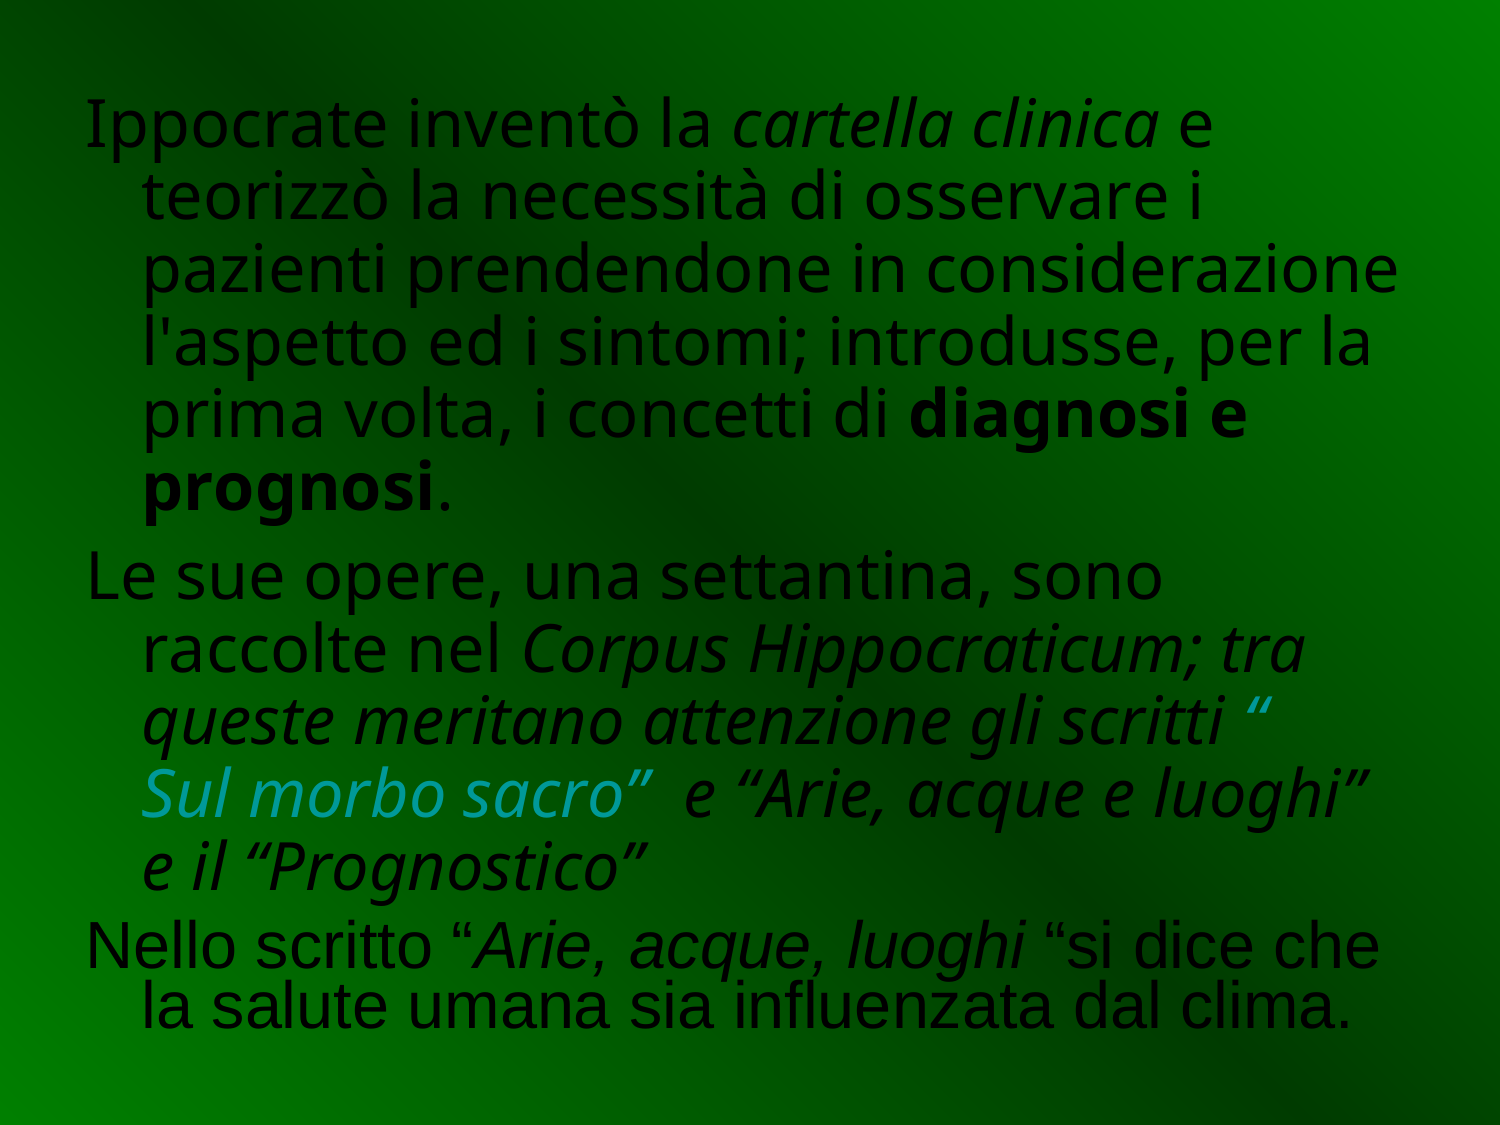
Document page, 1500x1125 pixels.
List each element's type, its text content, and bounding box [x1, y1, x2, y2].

list Ippocrate inventò la cartella clinica e teorizzò la necessità di osservare i pazienti prendendone in considerazione l'aspetto ed i sintomi; introdusse, per la prima volta, i concetti di diagnosi e prognosi. Le sue opere, una settantina, sono raccolte nel Corpus Hippocraticum; tra queste meritano attenzione gli scritti “Sul morbo sacro” e “Arie, acque e luoghi” e il “Prognostico” Nello scritto “Arie, acque, luoghi “si dice che la salute umana sia influenzata dal clima. [70, 81, 1421, 1125]
